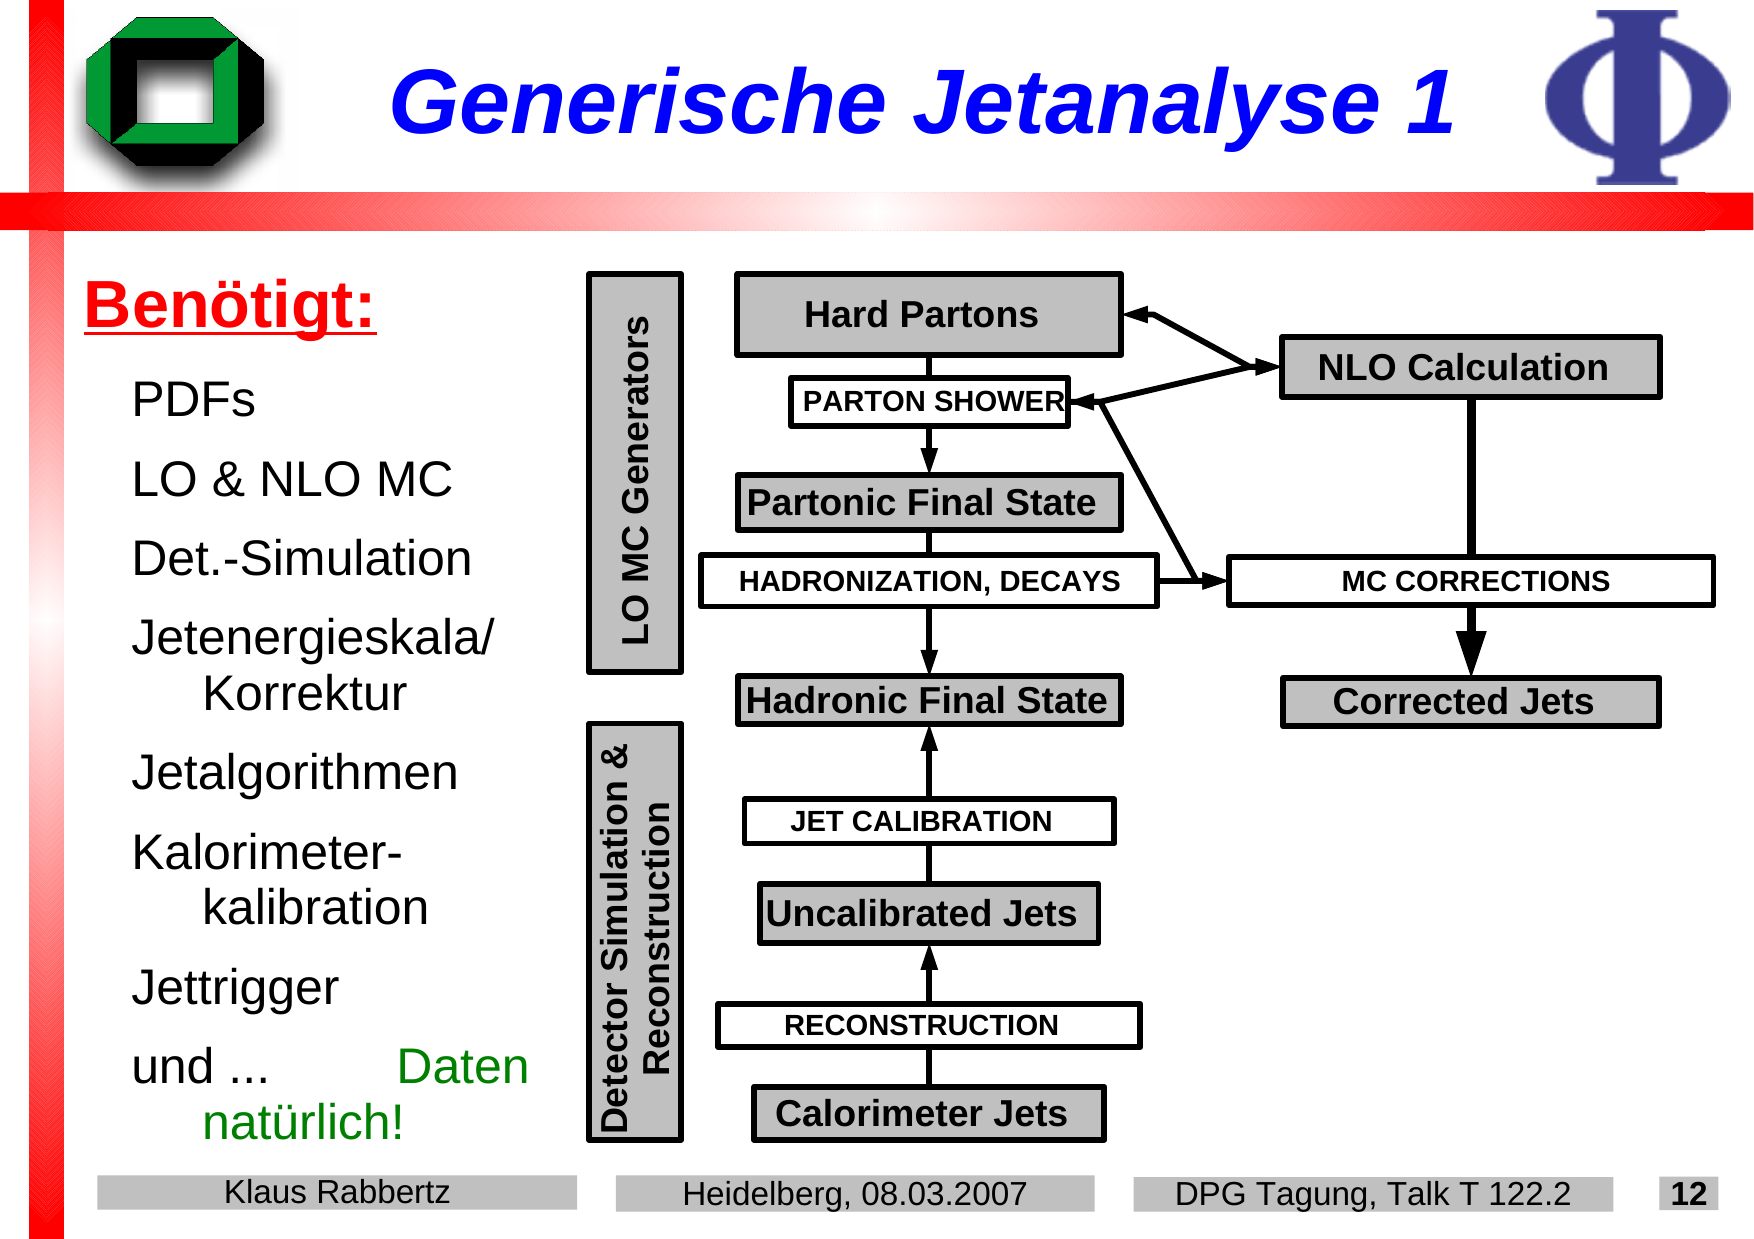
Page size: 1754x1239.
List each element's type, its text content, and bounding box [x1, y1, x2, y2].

text_box HADRONIZATION, DECAYS [701, 555, 1158, 607]
text_box MC CORRECTIONS [1228, 556, 1714, 606]
text_box Uncalibrated Jets [760, 883, 1099, 944]
picture [64, 9, 299, 192]
text_box PARTON SHOWER [790, 377, 1068, 426]
text_box Corrected Jets [1283, 677, 1660, 727]
text_box NLO Calculation [1282, 337, 1661, 397]
text_box Detector Simulation & Reconstruction [589, 723, 682, 1140]
list Benötigt: PDFs LO & NLO MC Det.-Simulation Jetenergieskala/Korrektur Jetalgorithmen Kalorimeter-kalibration Jettrigger und ... Daten natürlich! [72, 267, 587, 1151]
text_box Hadronic Final State [738, 676, 1121, 725]
text_box Hard Partons [737, 274, 1122, 355]
text_box RECONSTRUCTION [718, 1003, 1141, 1048]
text_box Calorimeter Jets [754, 1086, 1105, 1140]
picture [1545, 10, 1731, 185]
title Generische Jetanalyse 1 [282, 21, 1566, 183]
text_box LO MC Generators [589, 274, 682, 673]
text_box Partonic Final State [737, 474, 1122, 530]
text_box JET CALIBRATION [744, 799, 1115, 844]
